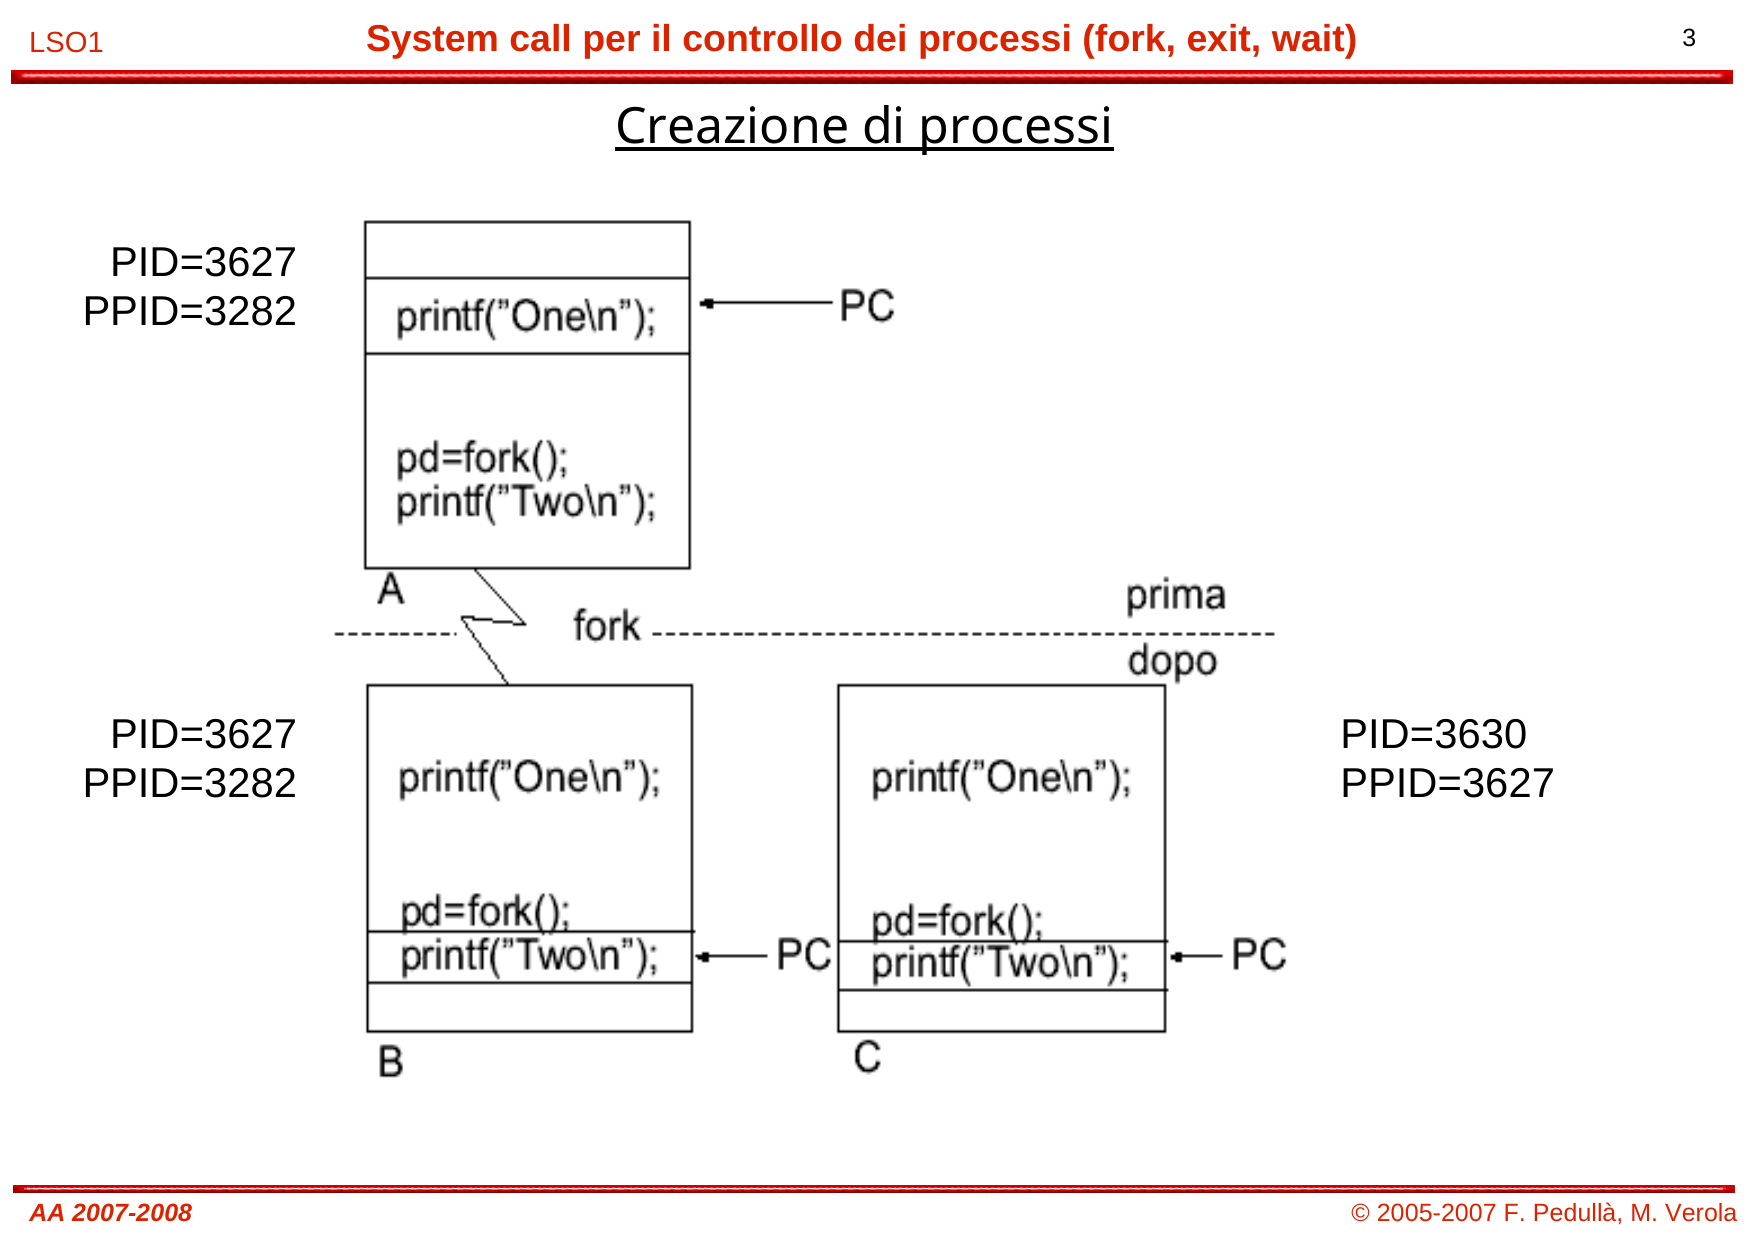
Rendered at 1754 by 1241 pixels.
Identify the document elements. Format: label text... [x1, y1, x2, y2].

text_box PID=3627 PPID=3282 [82, 709, 298, 805]
picture [11, 70, 1733, 84]
picture [13, 1185, 1735, 1193]
text_box PID=3630 PPID=3627 [1340, 709, 1556, 805]
picture [331, 202, 1302, 1092]
title Creazione di processi [555, 78, 1174, 174]
text_box PID=3627 PPID=3282 [82, 236, 298, 333]
